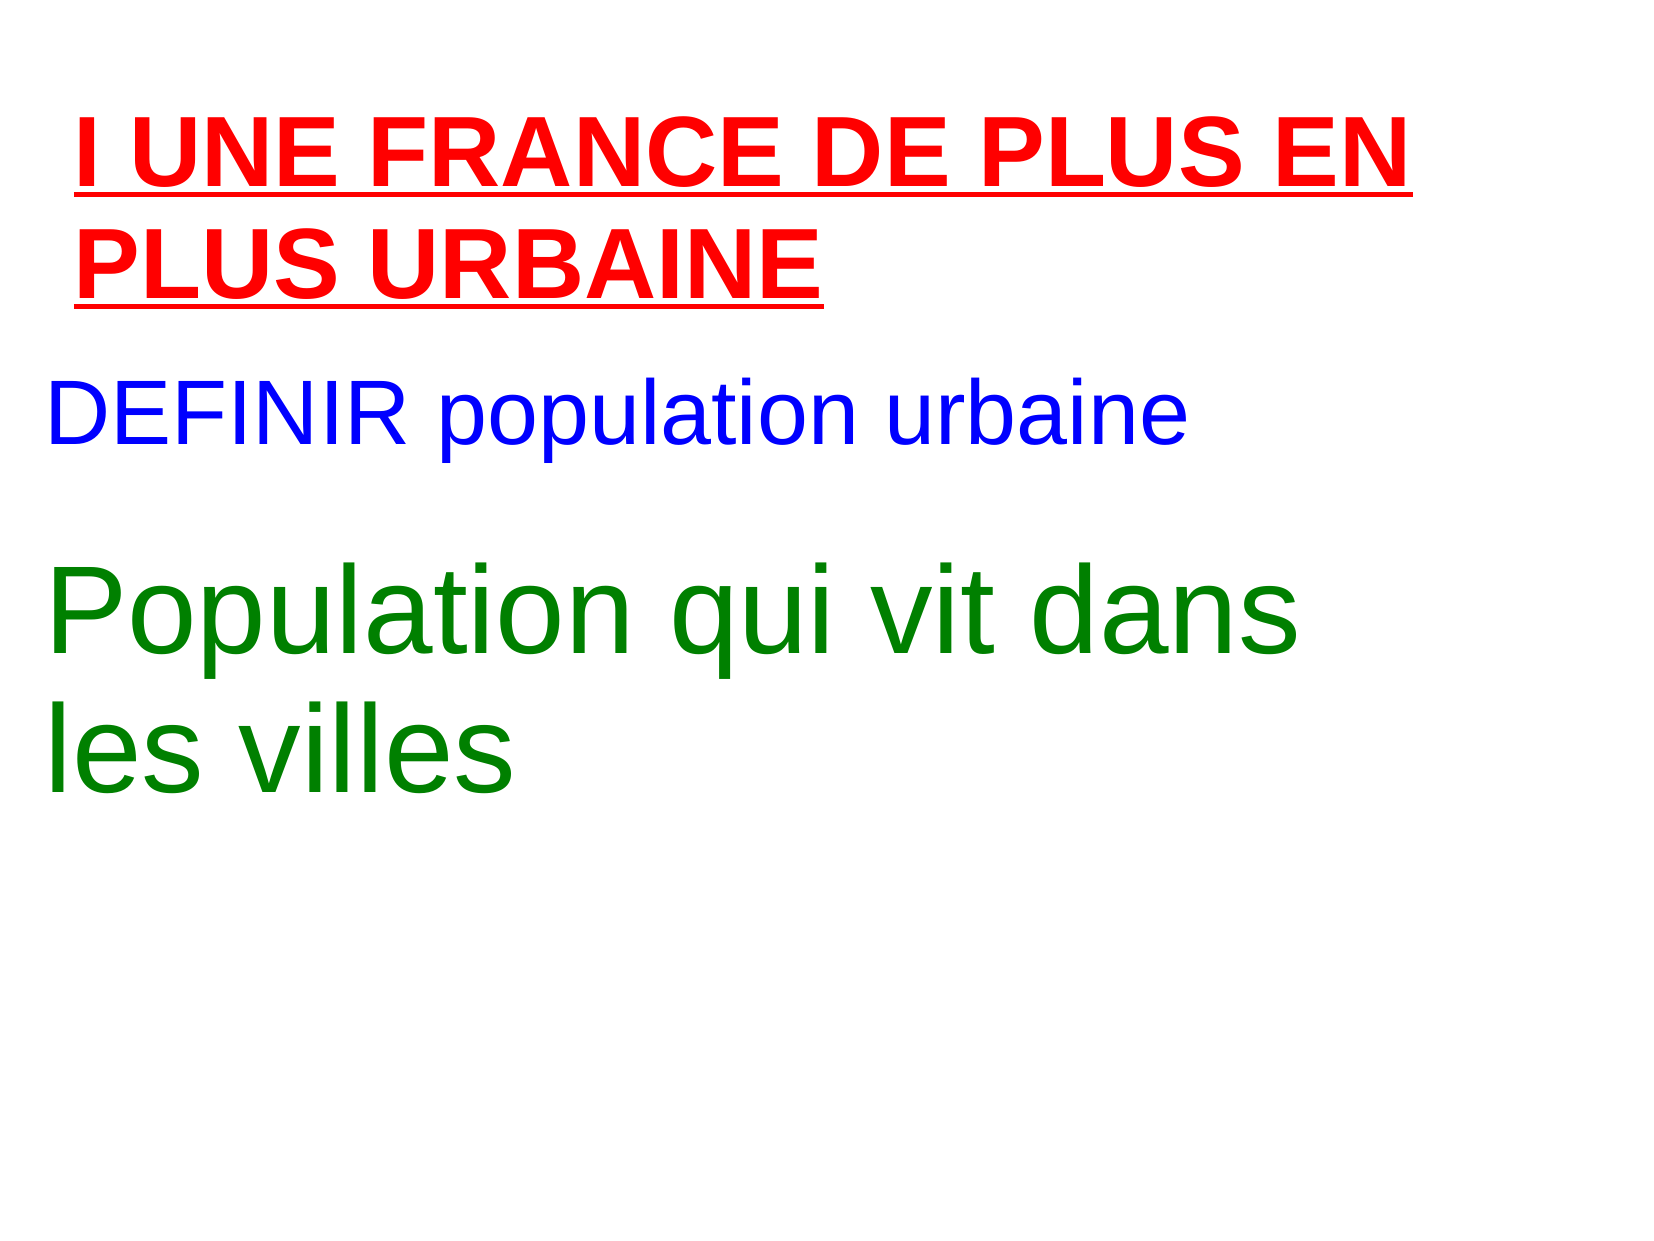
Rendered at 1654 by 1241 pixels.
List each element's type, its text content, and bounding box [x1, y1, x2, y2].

text_box I UNE FRANCE DE PLUS EN PLUS URBAINE [59, 88, 1595, 327]
text_box Population qui vit dans les villes [29, 532, 1418, 827]
text_box DEFINIR population urbaine [29, 354, 1625, 708]
